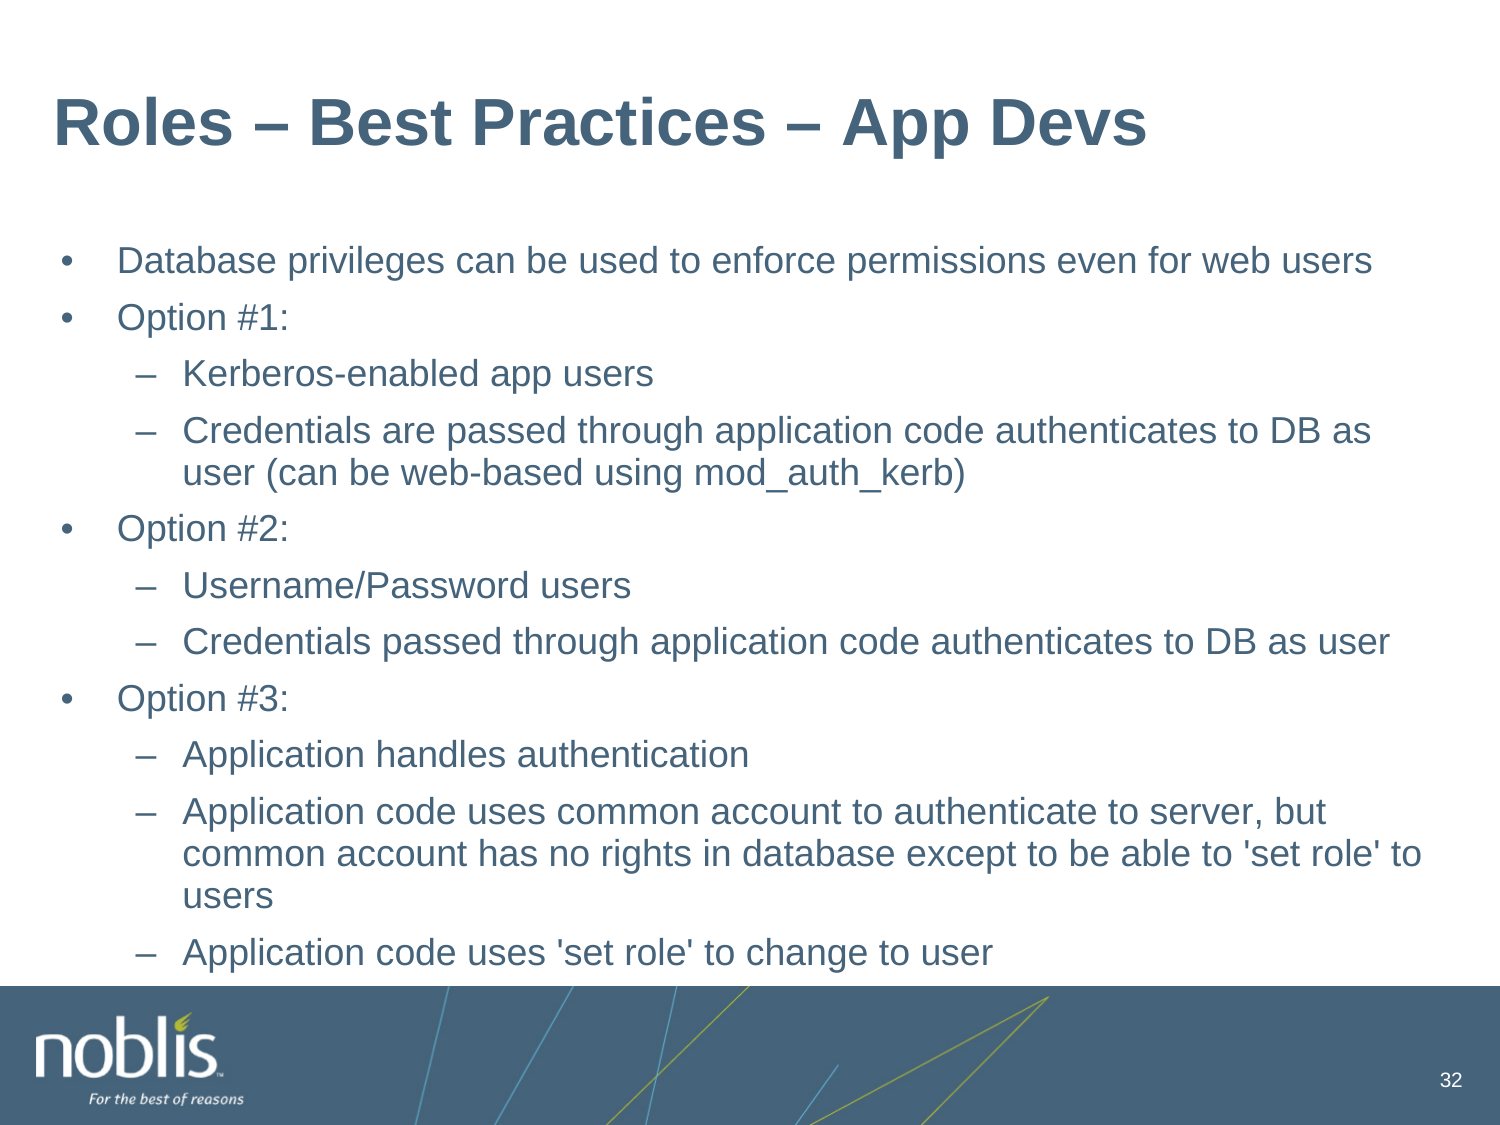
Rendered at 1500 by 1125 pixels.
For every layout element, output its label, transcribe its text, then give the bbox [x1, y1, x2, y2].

picture [0, 986, 1500, 1125]
list Database privileges can be used to enforce permissions even for web users Option #1: Kerberos-enabled app users Credentials are passed through application code authenticates to DB as user (can be web-based using mod_auth_kerb) Option #2: Username/Password users Credentials passed through application code authenticates to DB as user Option #3: Application handles authentication Application code uses common account to authenticate to server, but common account has no rights in database except to be able to 'set role' to users Application code uses 'set role' to change to user [60, 239, 1437, 973]
title Roles – Best Practices – App Devs [53, 38, 1438, 211]
